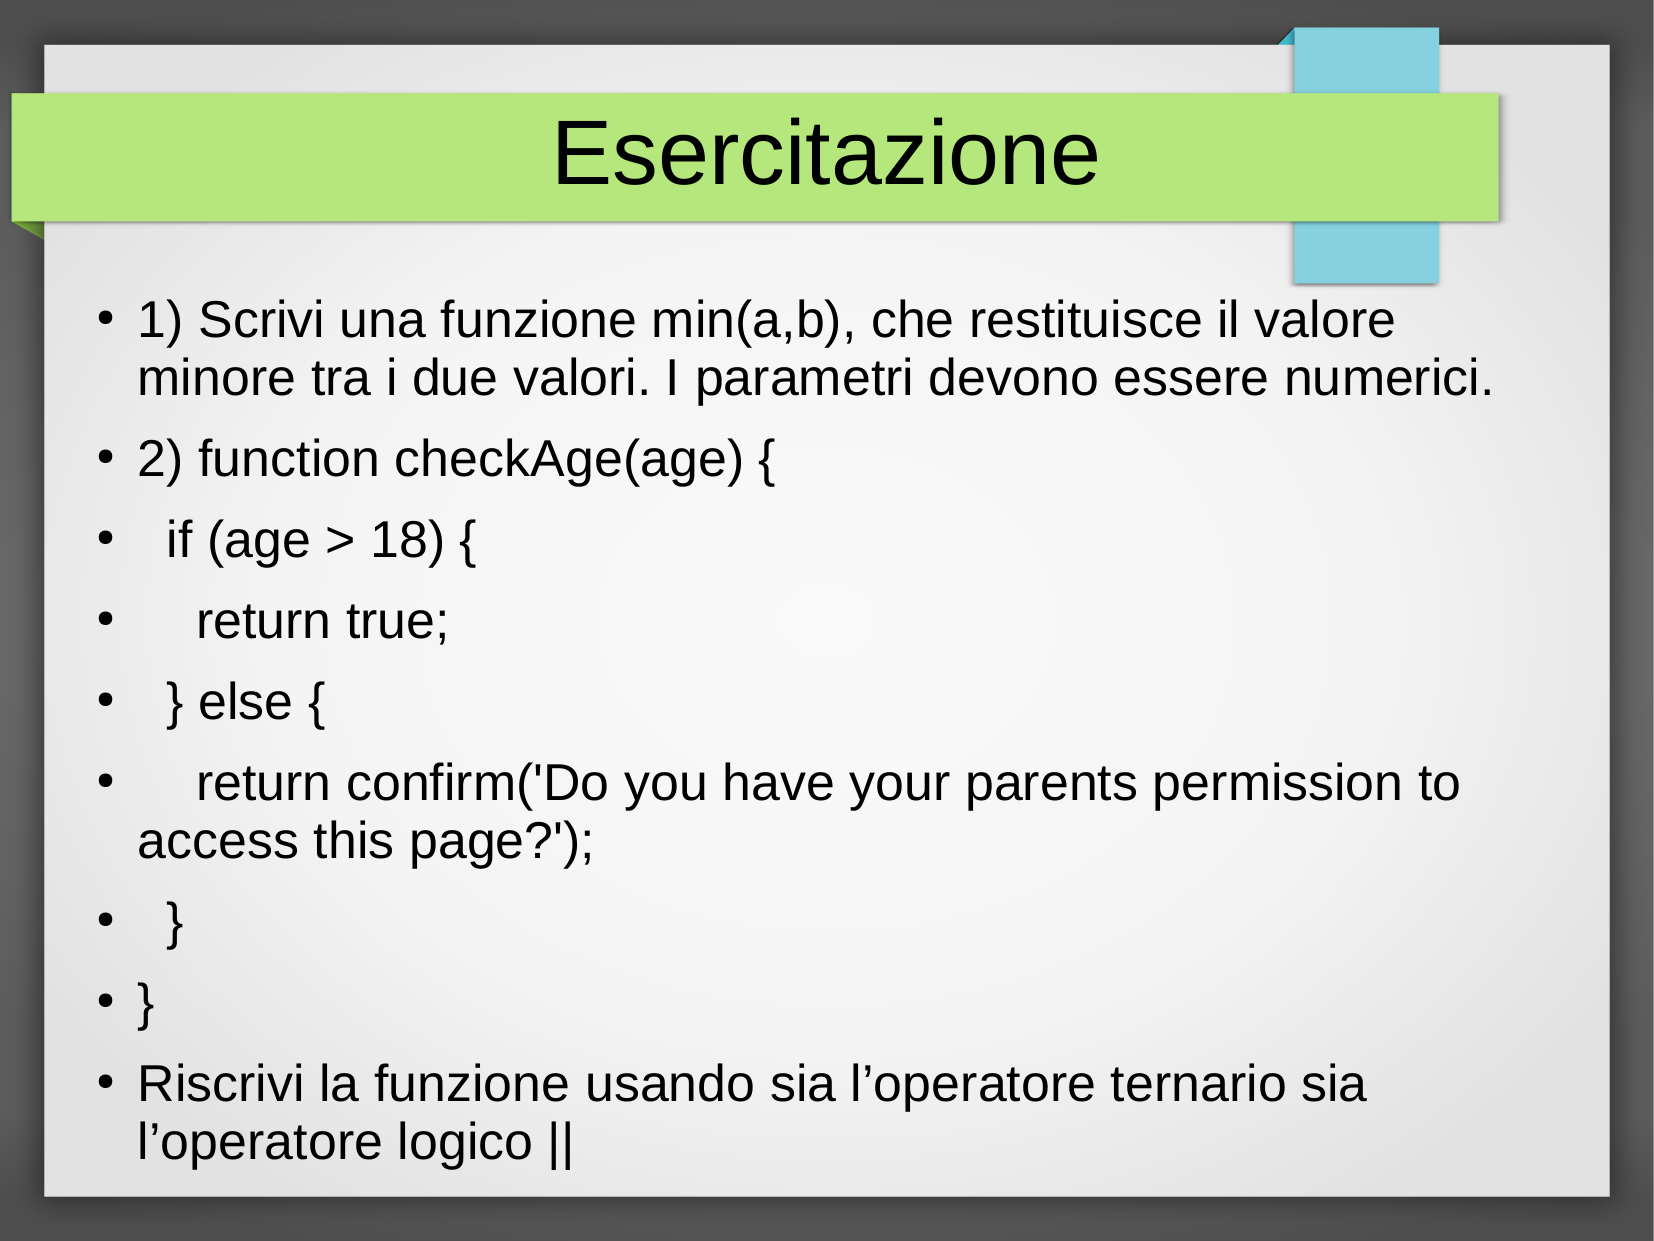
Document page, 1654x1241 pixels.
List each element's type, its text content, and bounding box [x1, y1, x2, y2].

picture [0, 0, 1654, 1241]
title Esercitazione [82, 49, 1571, 257]
list 1) Scrivi una funzione min(a,b), che restituisce il valore minore tra i due valori. I parametri devono essere numerici. 2) function checkAge(age) { if (age > 18) { return true; } else { return confirm('Do you have your parents permission to access this page?'); } } Riscrivi la funzione usando sia l’operatore ternario sia l’operatore logico || [82, 290, 1571, 1182]
